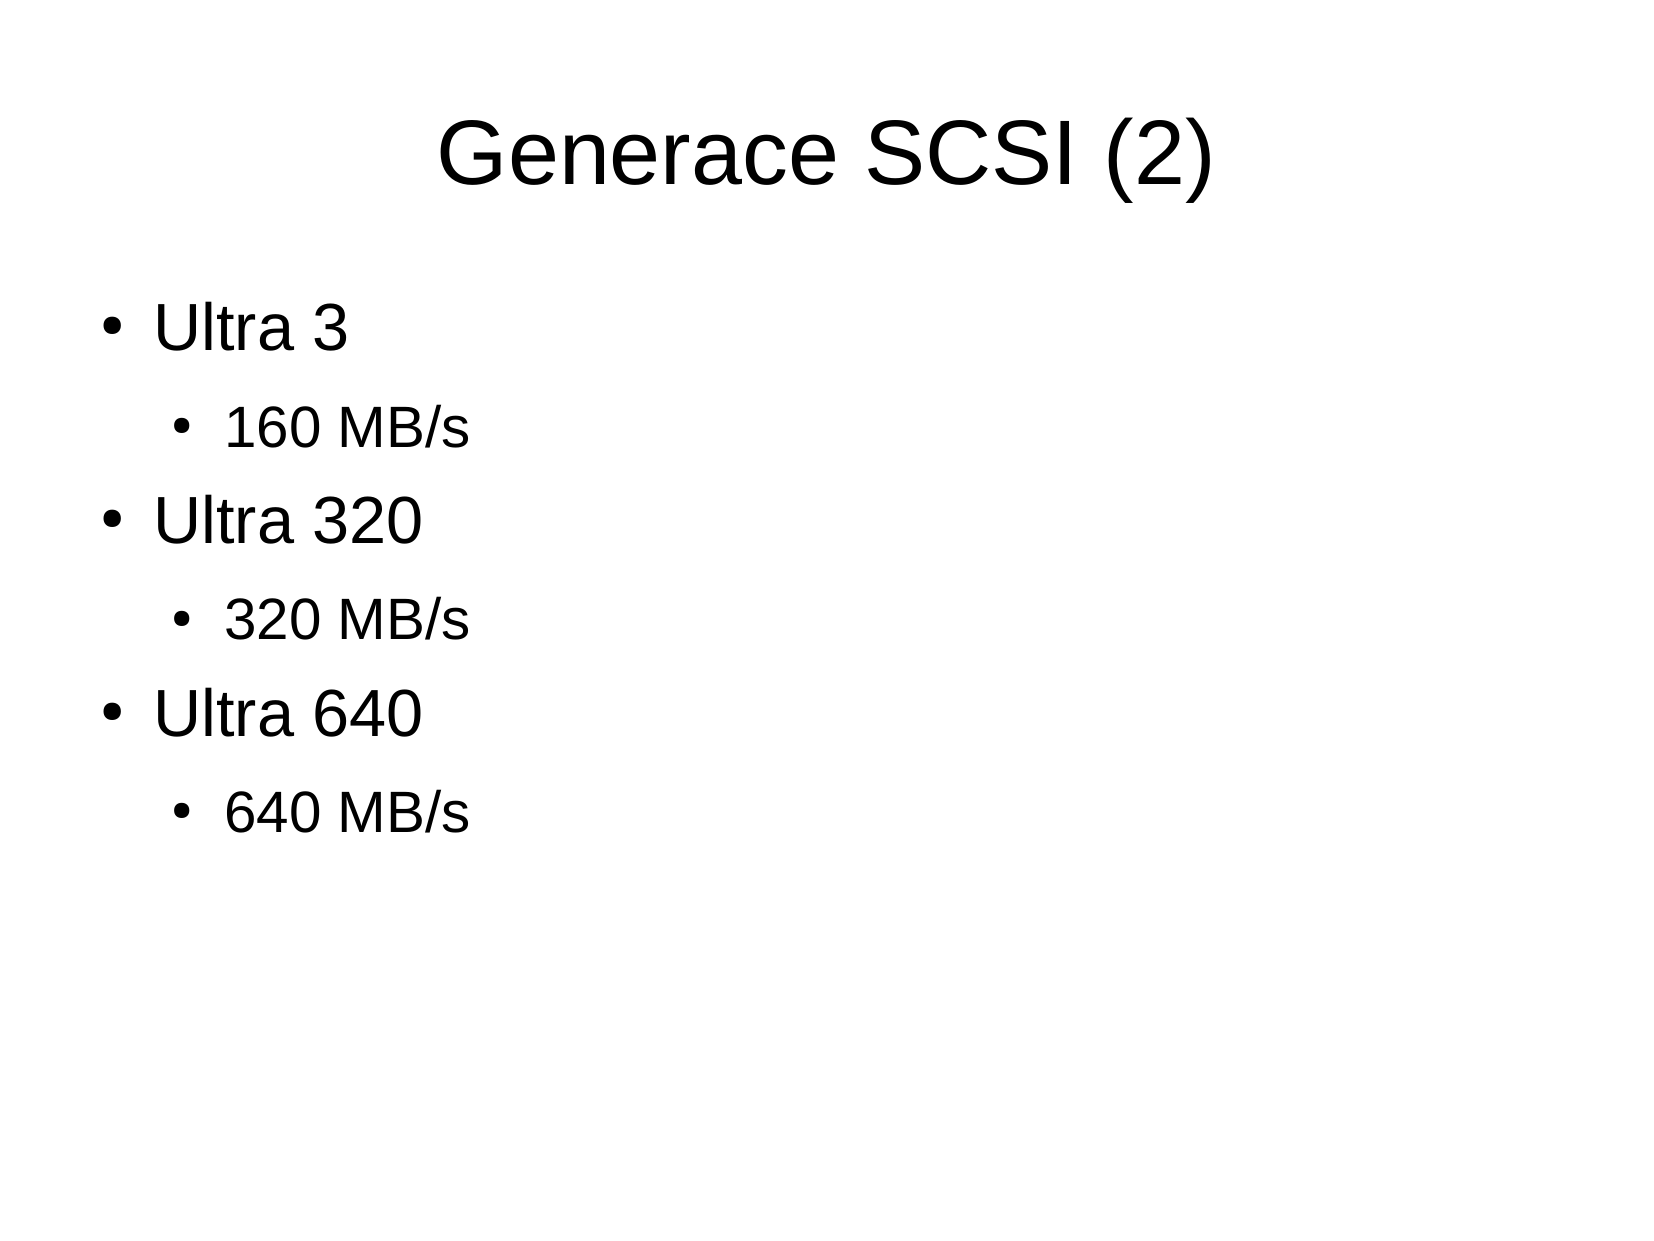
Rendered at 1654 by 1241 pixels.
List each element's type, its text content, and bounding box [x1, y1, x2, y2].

title Generace SCSI (2) [82, 56, 1571, 250]
list Ultra 3 160 MB/s Ultra 320 320 MB/s Ultra 640 640 MB/s [82, 290, 1571, 1094]
